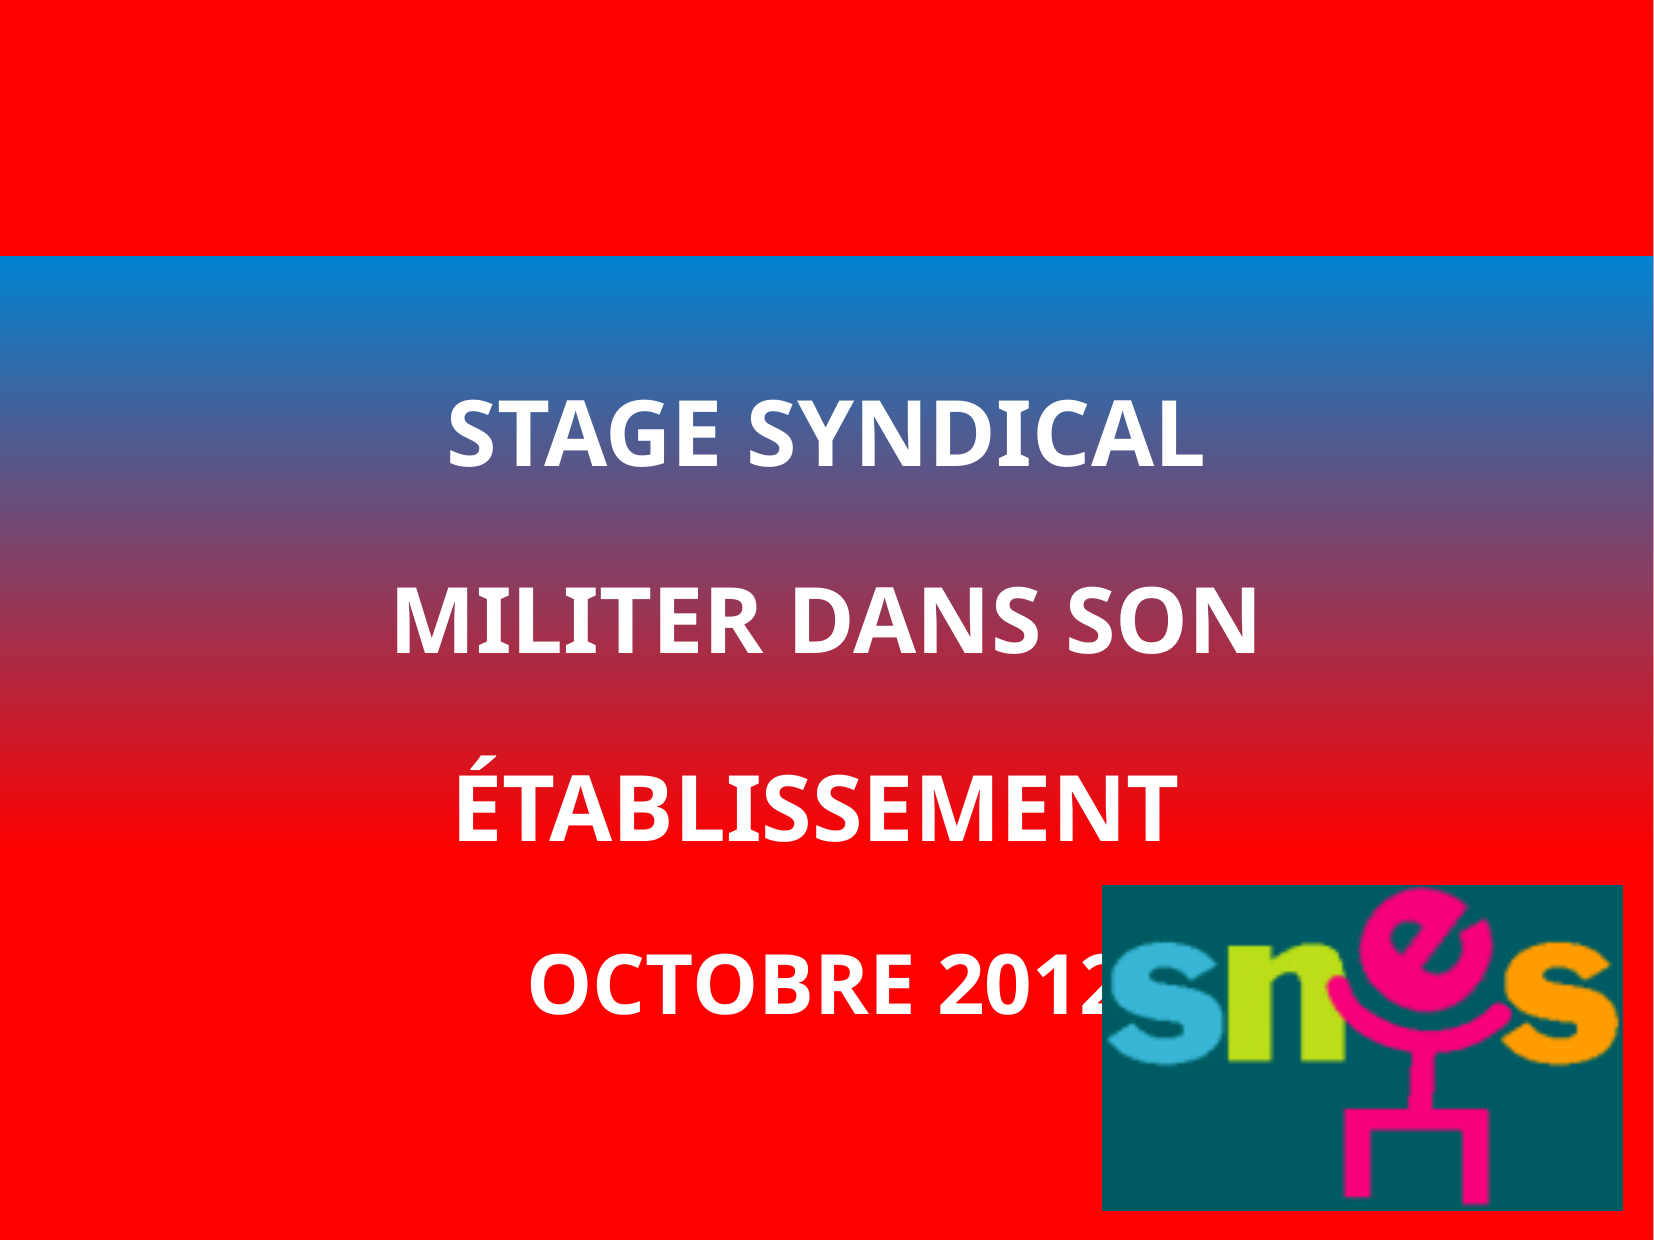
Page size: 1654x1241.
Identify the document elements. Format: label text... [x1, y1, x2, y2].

text_box [0, 256, 1654, 852]
text_box STAGE SYNDICAL MILITER DANS SON ÉTABLISSEMENT OCTOBRE 2012 [32, 298, 1622, 741]
picture [1102, 885, 1623, 1212]
